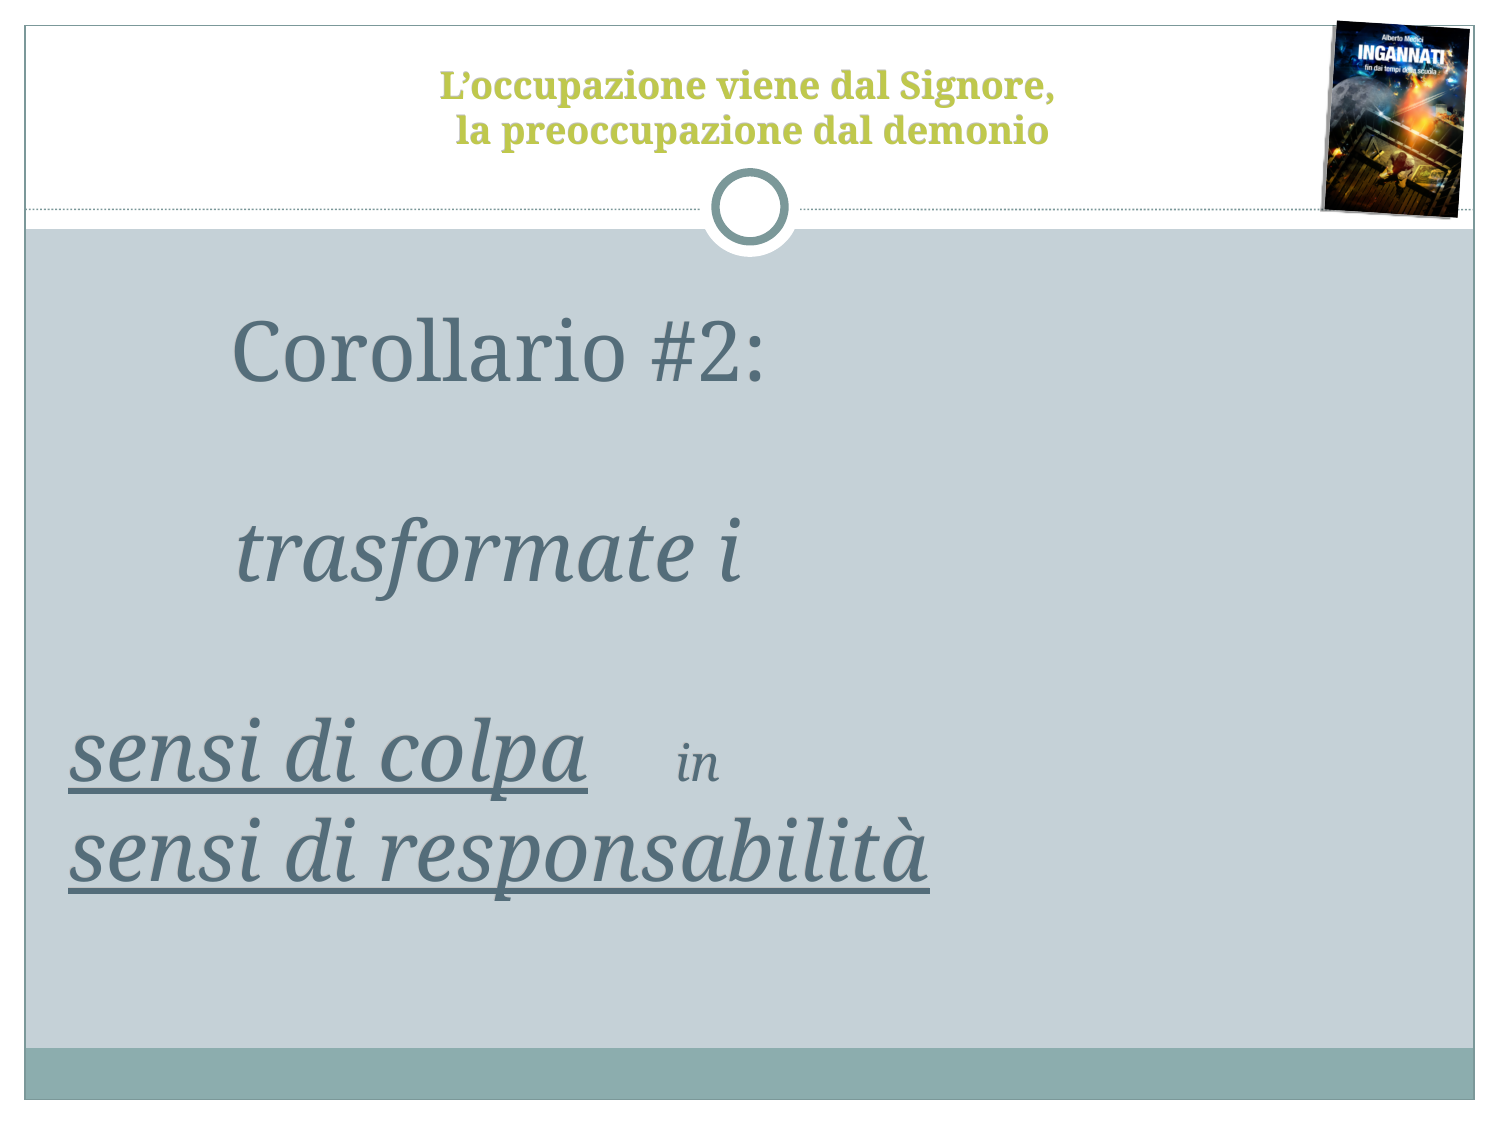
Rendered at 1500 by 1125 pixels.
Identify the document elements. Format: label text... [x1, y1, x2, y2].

text_box Corollario #2: trasformate i sensi di colpa in sensi di responsabilità [53, 291, 1435, 906]
text_box L’occupazione viene dal Signore, la preoccupazione dal demonio [378, 55, 1128, 160]
picture [1324, 20, 1470, 219]
